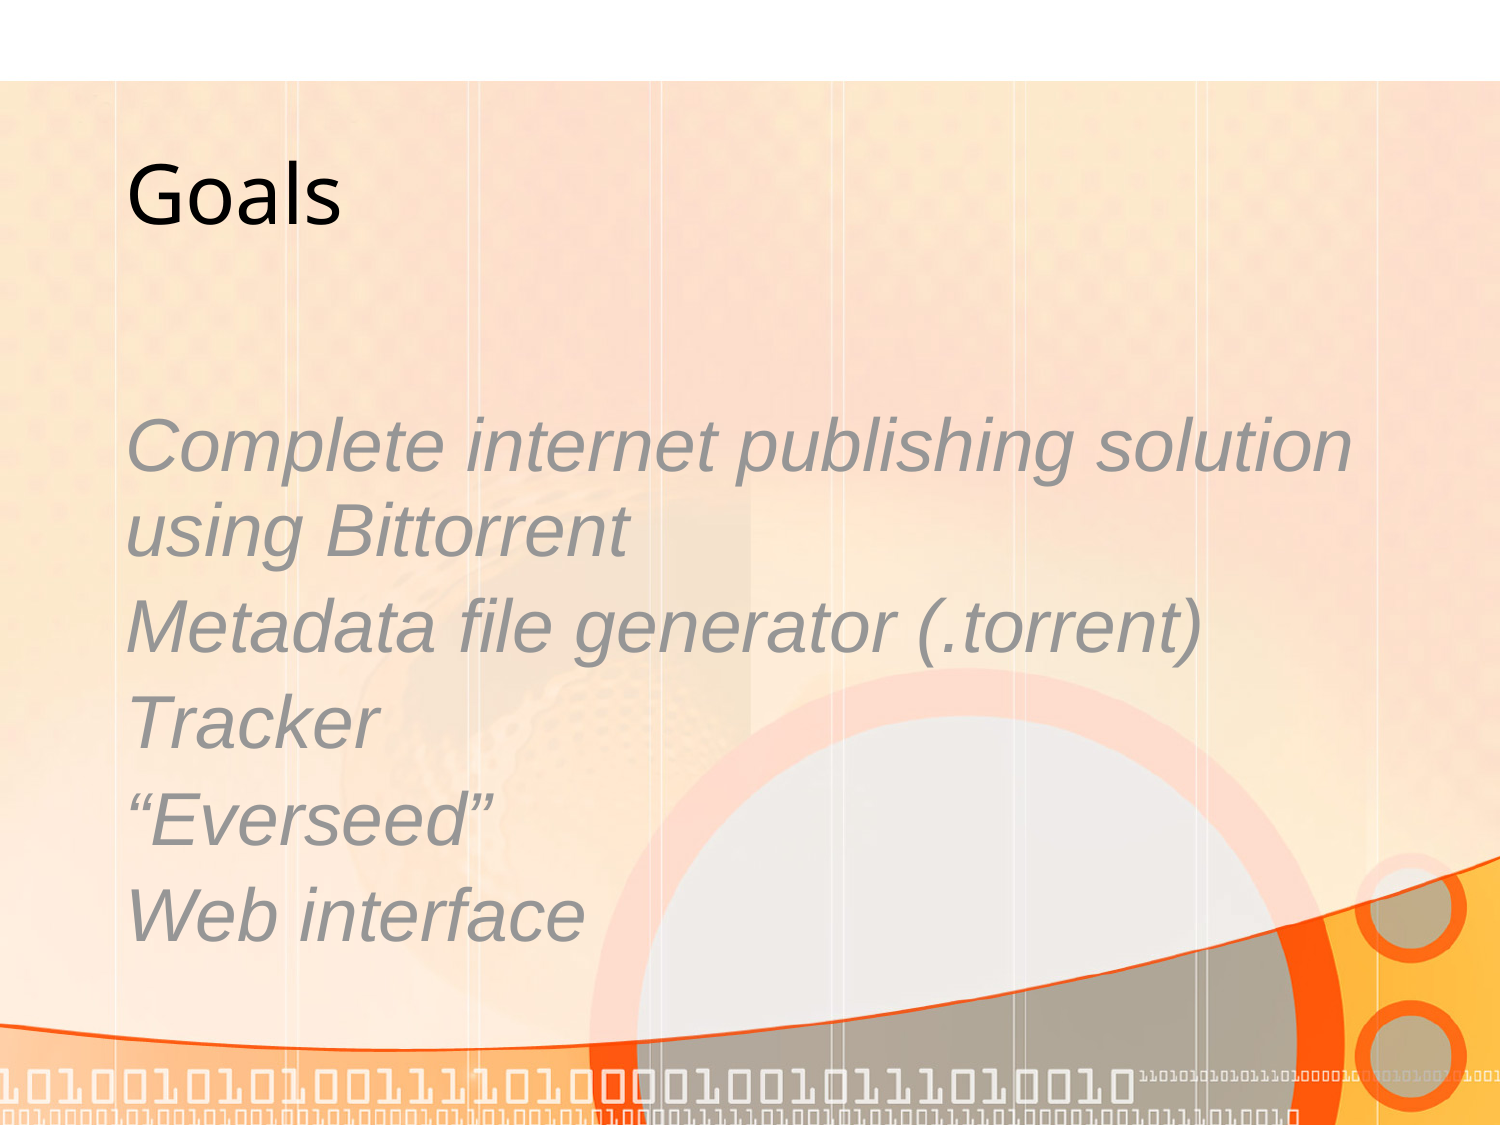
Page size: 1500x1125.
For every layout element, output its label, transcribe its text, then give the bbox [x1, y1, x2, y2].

subtitle Complete internet publishing solution using Bittorrent Metadata file generator (.torrent) Tracker “Everseed” Web interface [125, 363, 1388, 999]
picture [0, 0, 1500, 1125]
title Goals [125, 84, 1388, 300]
